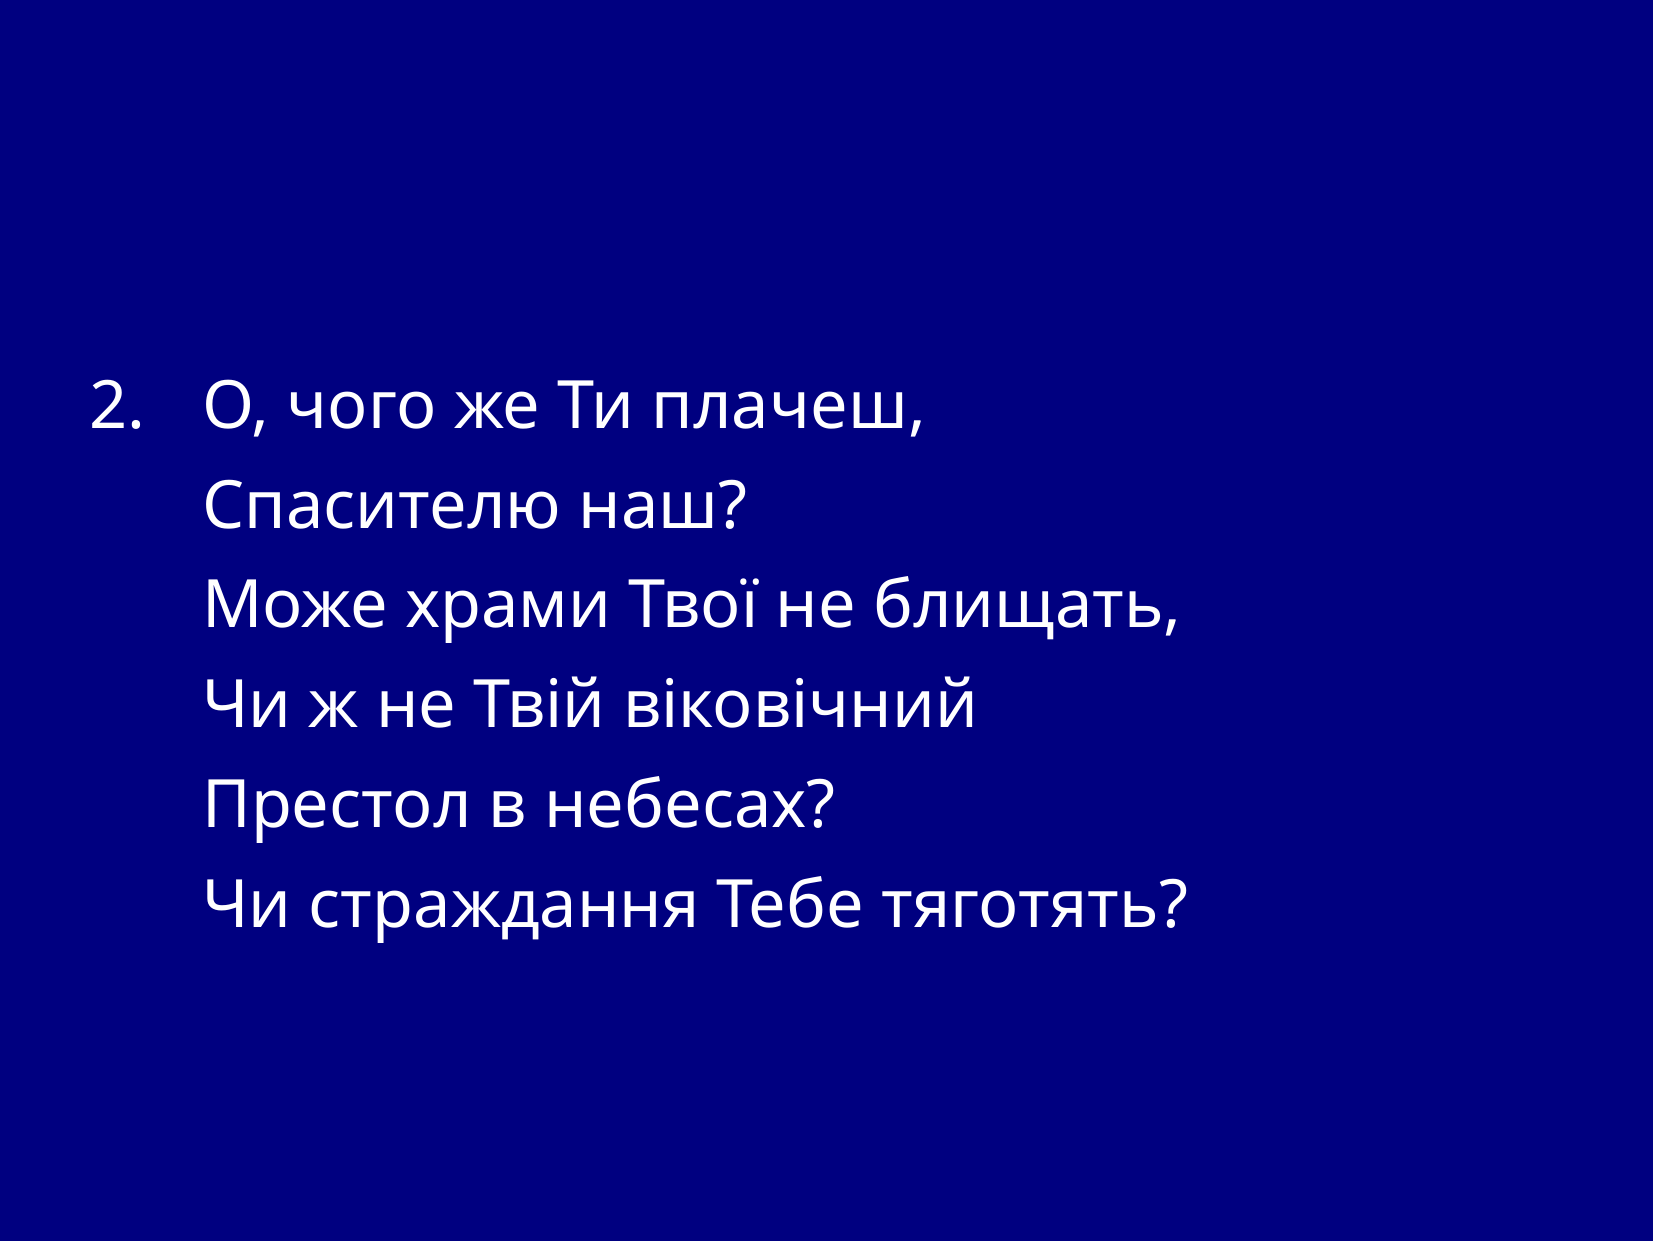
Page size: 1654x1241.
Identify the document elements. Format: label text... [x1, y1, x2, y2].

text_box 2. О, чого же Ти плачеш, Спасителю наш? Може храми Твої не блищать, Чи ж не Твій віковічний Престол в небесах? Чи страждання Тебе тяготять? [75, 150, 1576, 1163]
